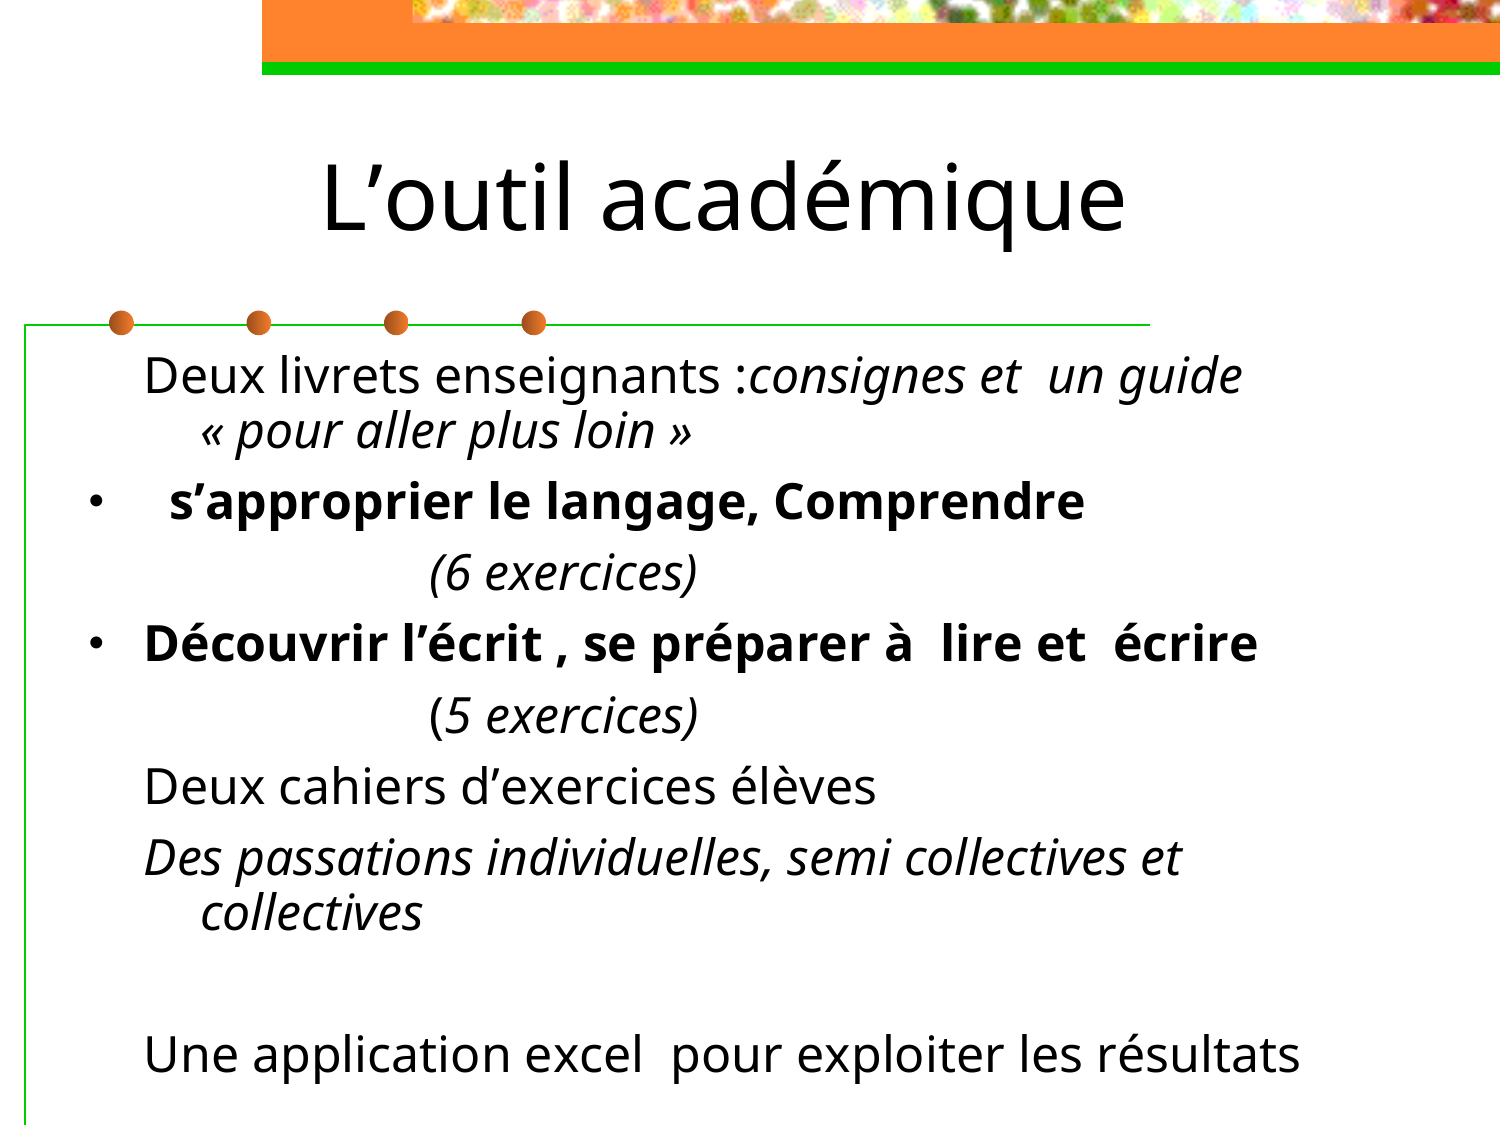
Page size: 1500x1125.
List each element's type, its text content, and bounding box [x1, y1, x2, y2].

list Deux livrets enseignants :consignes et un guide « pour aller plus loin » s’approprier le langage, Comprendre (6 exercices) Découvrir l’écrit , se préparer à lire et écrire (5 exercices) Deux cahiers d’exercices élèves Des passations individuelles, semi collectives et collectives Une application excel pour exploiter les résultats [87, 350, 1388, 1063]
title L’outil académique [87, 76, 1362, 312]
picture [412, 0, 1500, 23]
